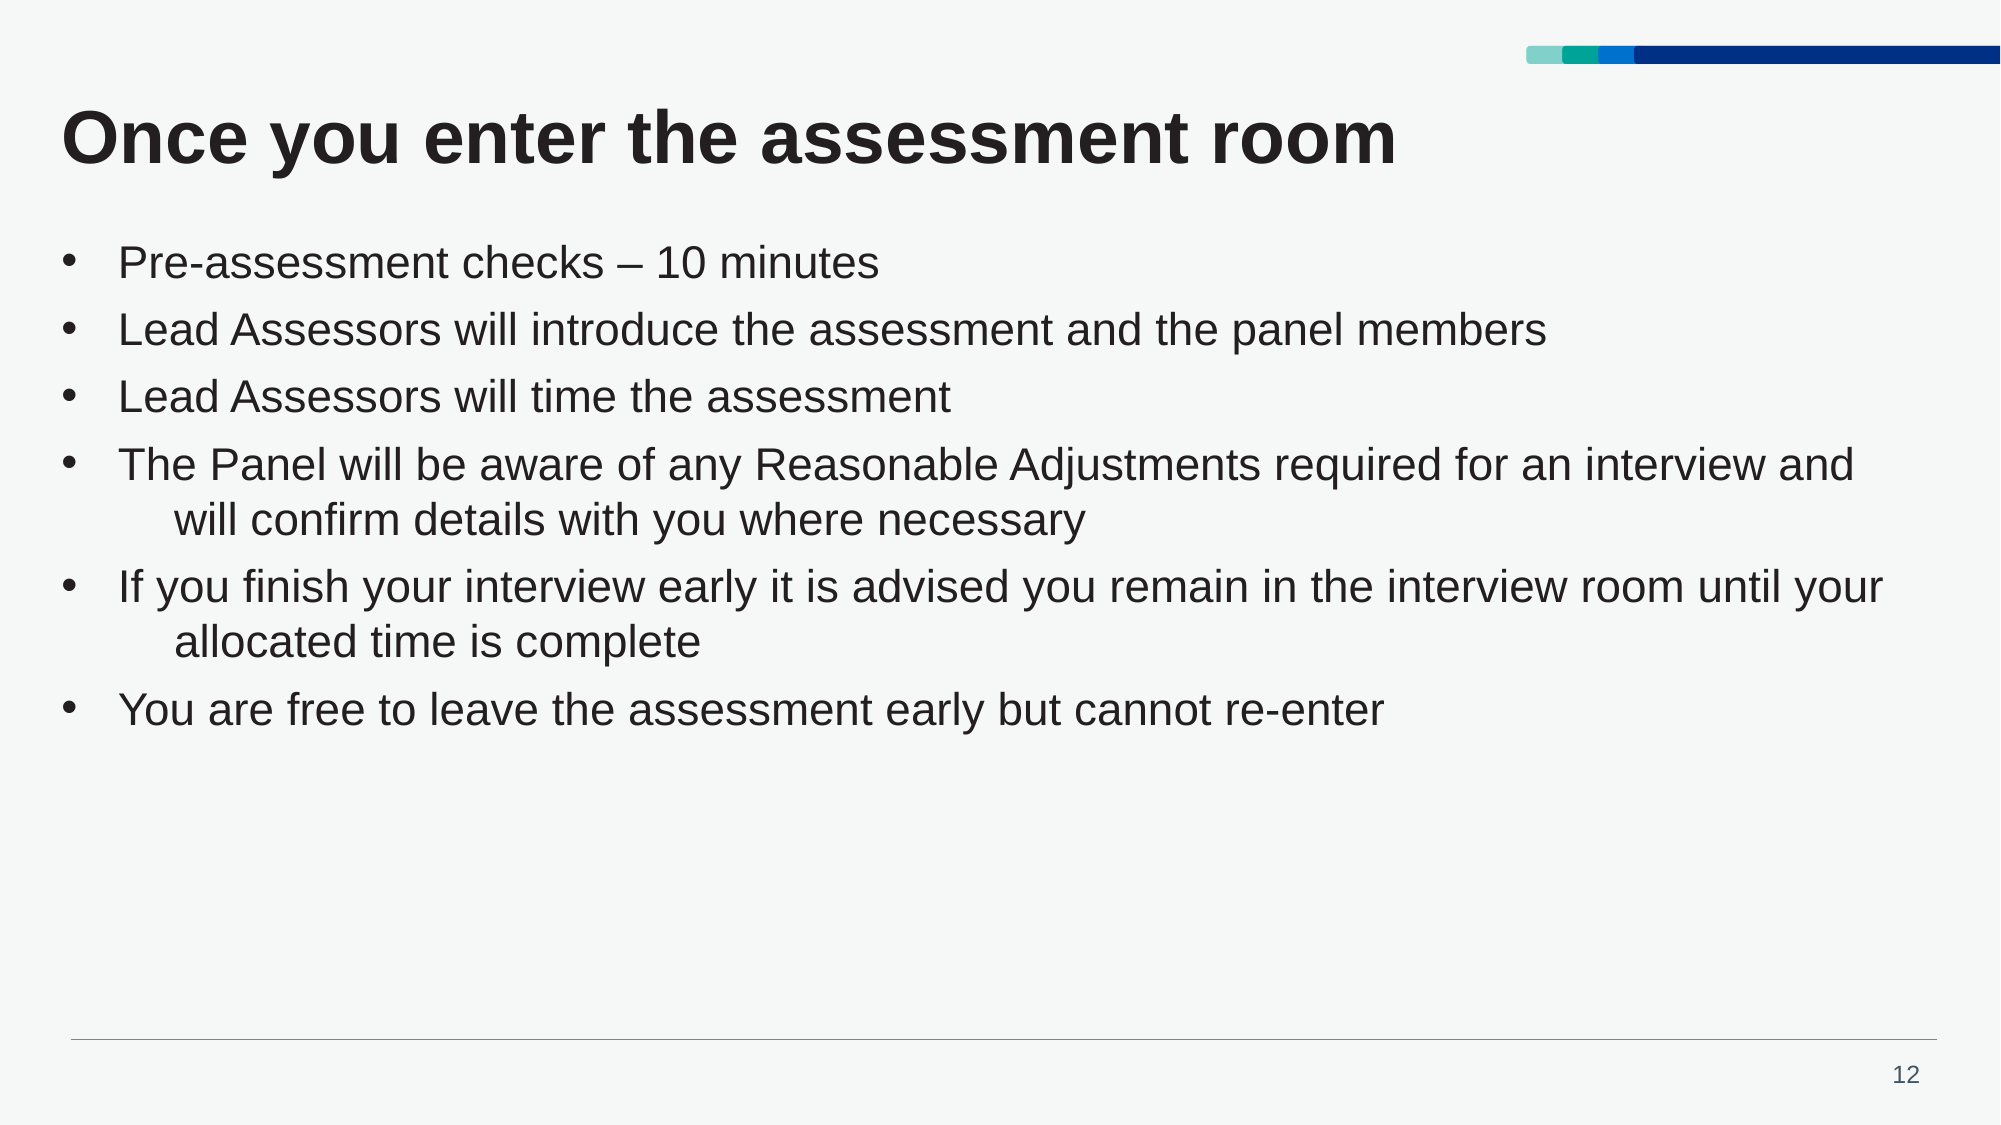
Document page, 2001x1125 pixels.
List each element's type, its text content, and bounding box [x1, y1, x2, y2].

list Pre-assessment checks – 10 minutes Lead Assessors will introduce the assessment and the panel members Lead Assessors will time the assessment The Panel will be aware of any Reasonable Adjustments required for an interview and will confirm details with you where necessary If you finish your interview early it is advised you remain in the interview room until your allocated time is complete You are free to leave the assessment early but cannot re-enter [61, 232, 1933, 893]
title Once you enter the assessment room [61, 68, 1933, 210]
